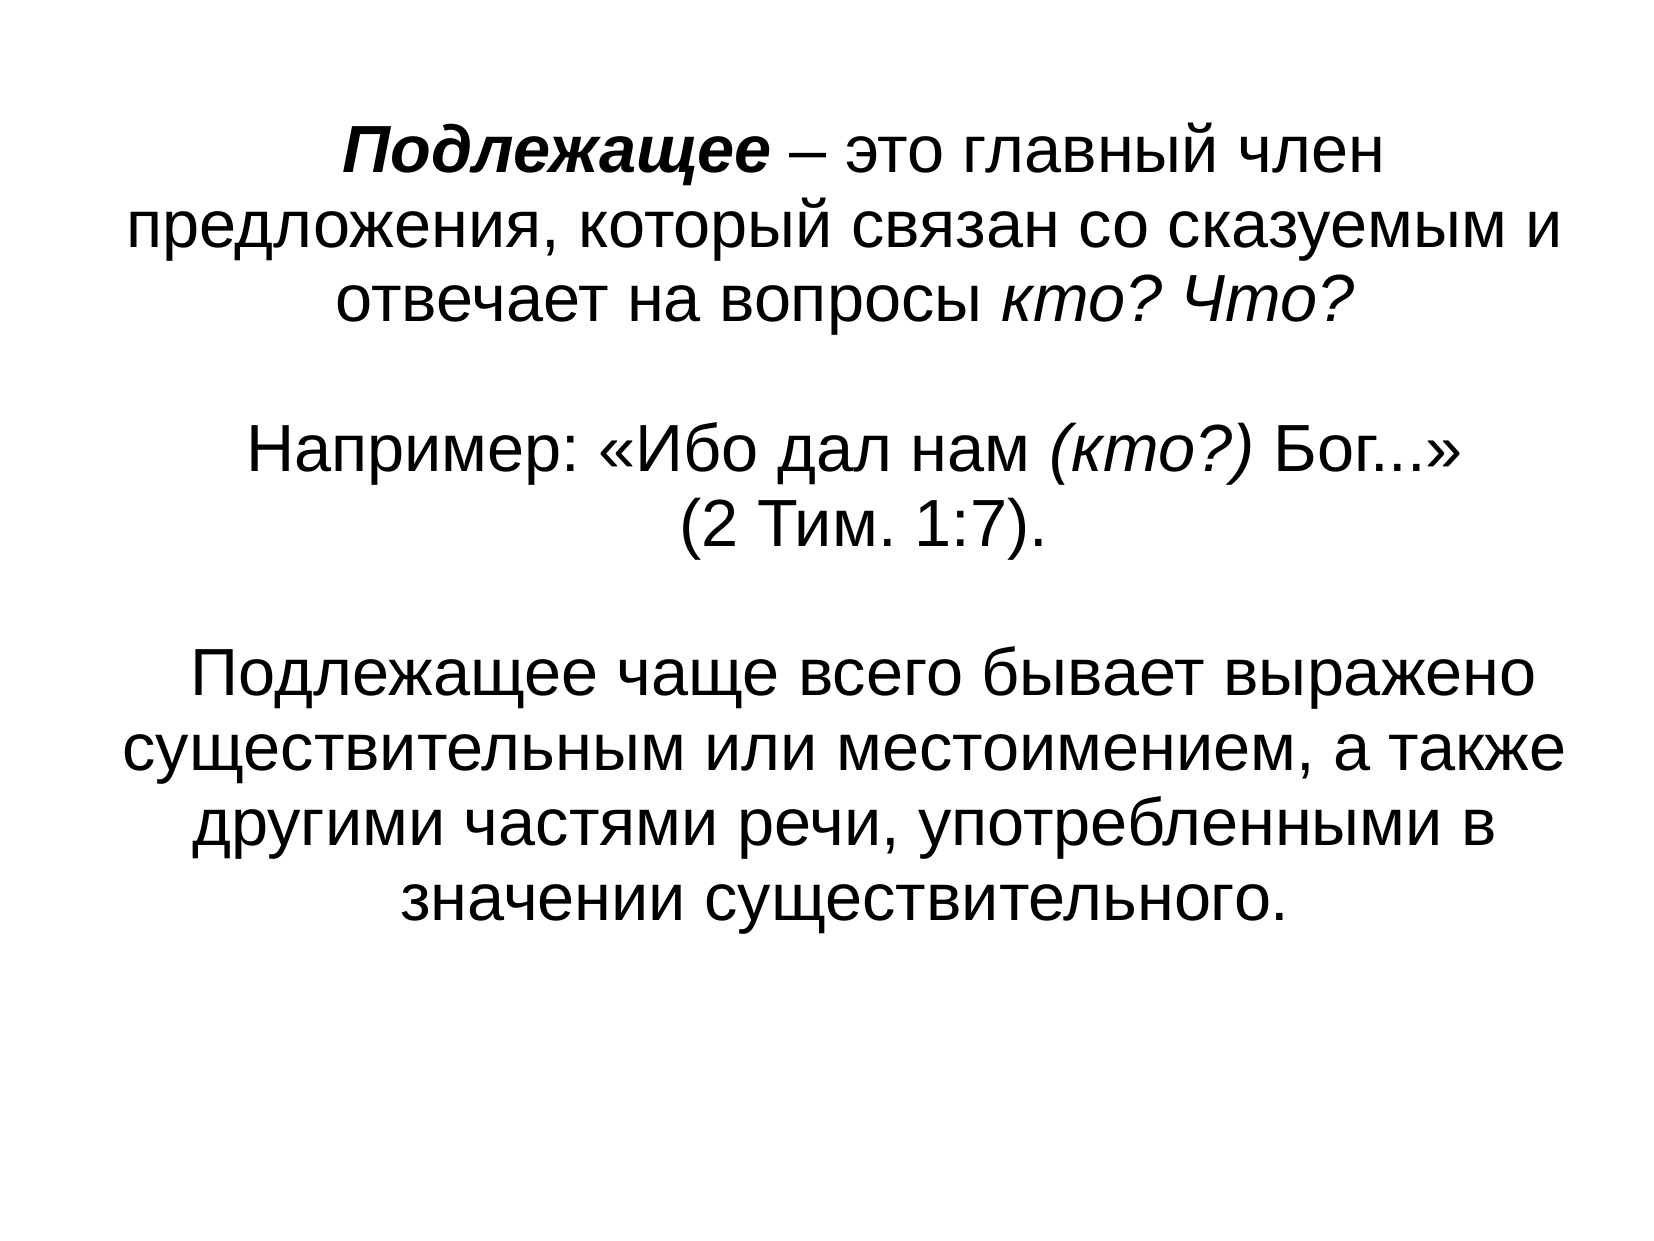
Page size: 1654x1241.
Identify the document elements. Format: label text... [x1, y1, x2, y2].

subtitle Подлежащее – это главный член предложения, который связан со сказуемым и отвечает на вопросы кто? Что? Например: «Ибо дал нам (кто?) Бог...» (2 Тим. 1:7). Подлежащее чаще всего бывает выражено существительным или местоимением, а также другими частями речи, употребленными в значении существительного. [82, 49, 1571, 1109]
